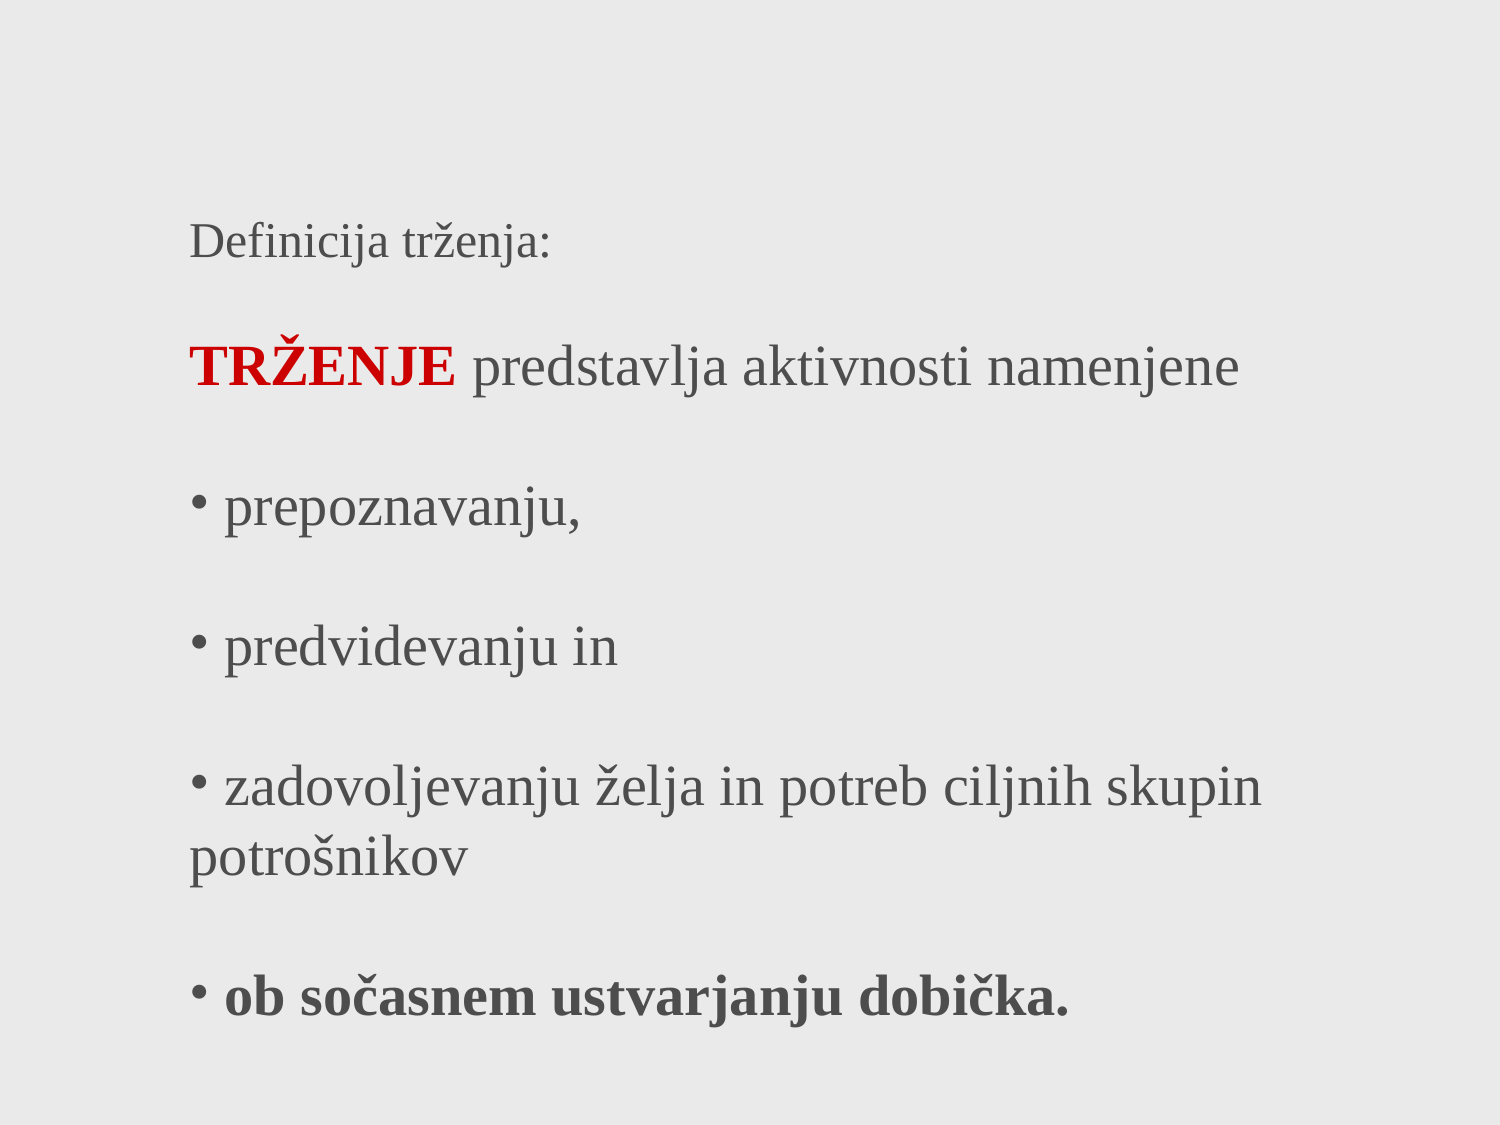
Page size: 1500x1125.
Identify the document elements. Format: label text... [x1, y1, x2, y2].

text_box Definicija trženja: TRŽENJE predstavlja aktivnosti namenjene prepoznavanju, predvidevanju in zadovoljevanju želja in potreb ciljnih skupin potrošnikov ob sočasnem ustvarjanju dobička. [174, 139, 1426, 1125]
